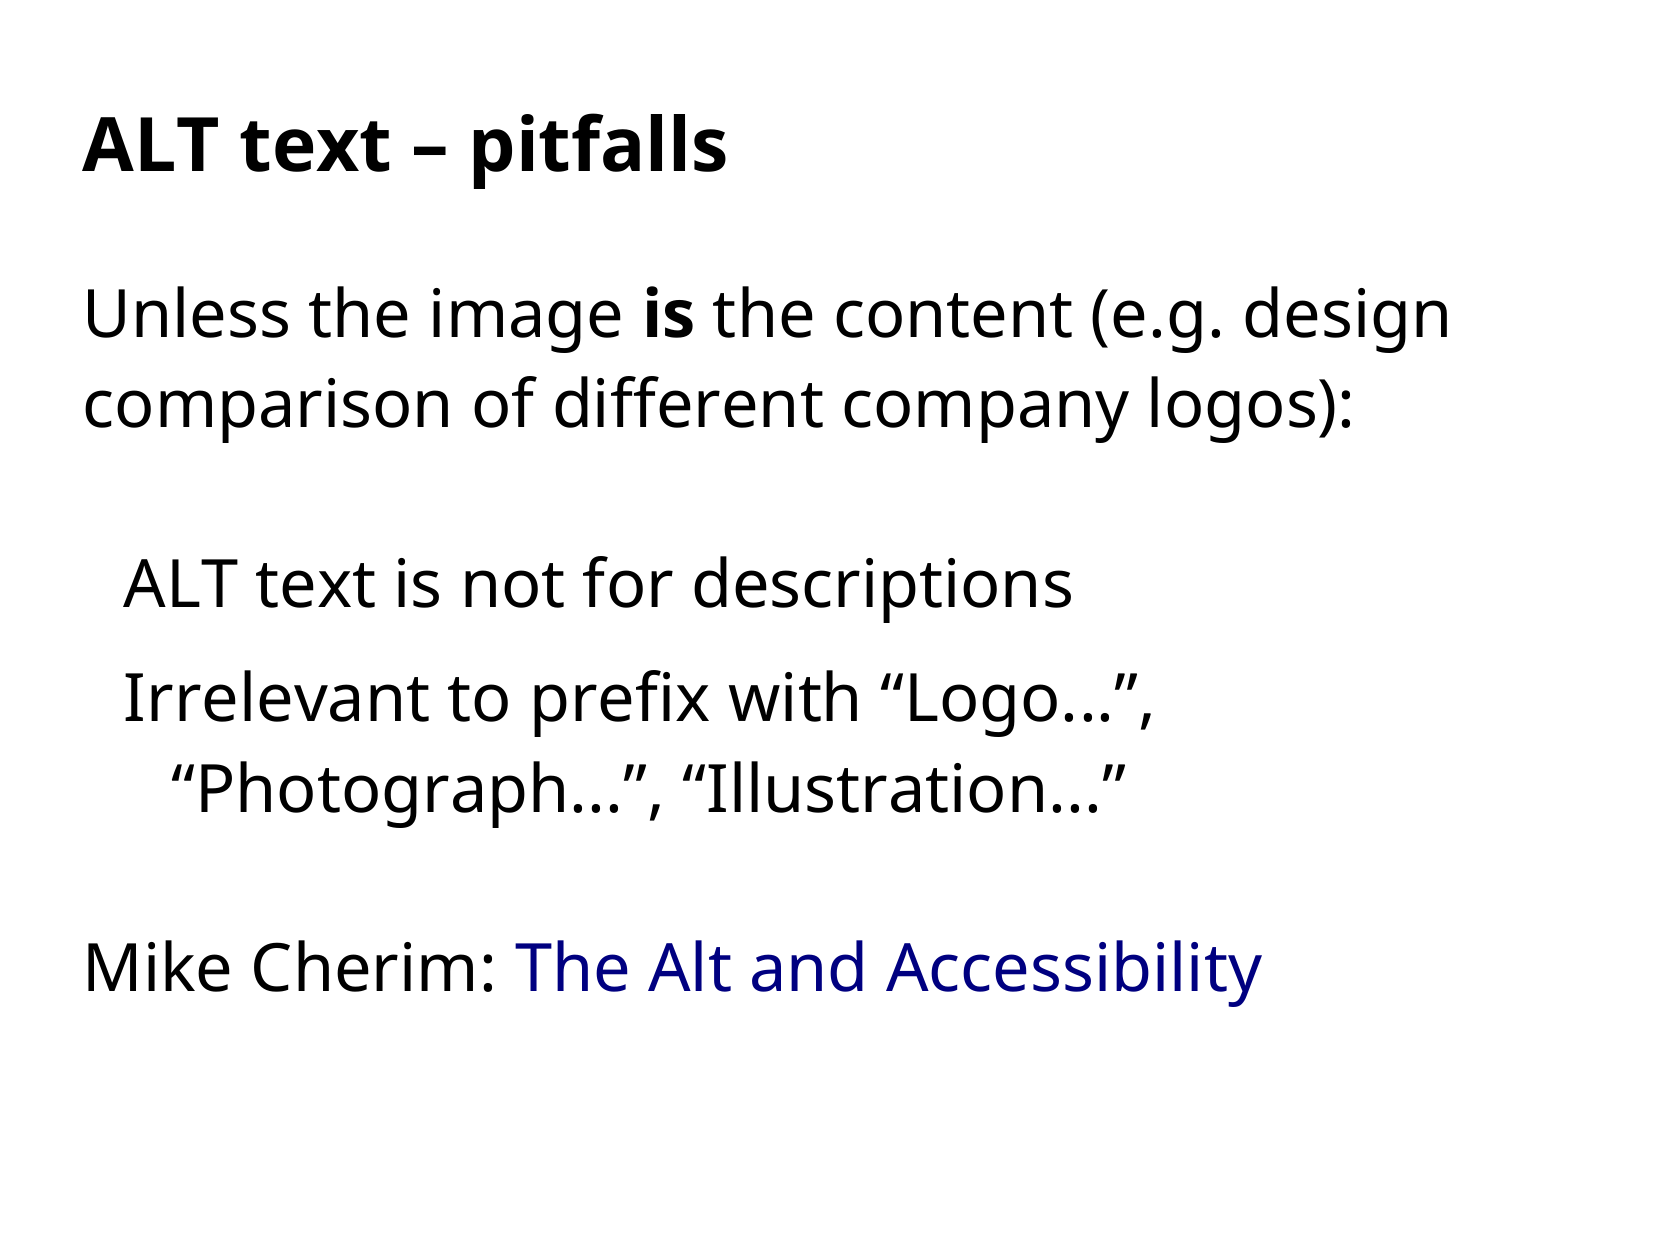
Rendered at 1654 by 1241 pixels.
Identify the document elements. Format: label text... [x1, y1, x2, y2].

list Unless the image is the content (e.g. design comparison of different company logos): ALT text is not for descriptions Irrelevant to prefix with “Logo...”, “Photograph...”, “Illustration...” Mike Cherim: The Alt and Accessibility [82, 265, 1571, 1137]
title ALT text – pitfalls [82, 86, 1571, 200]
